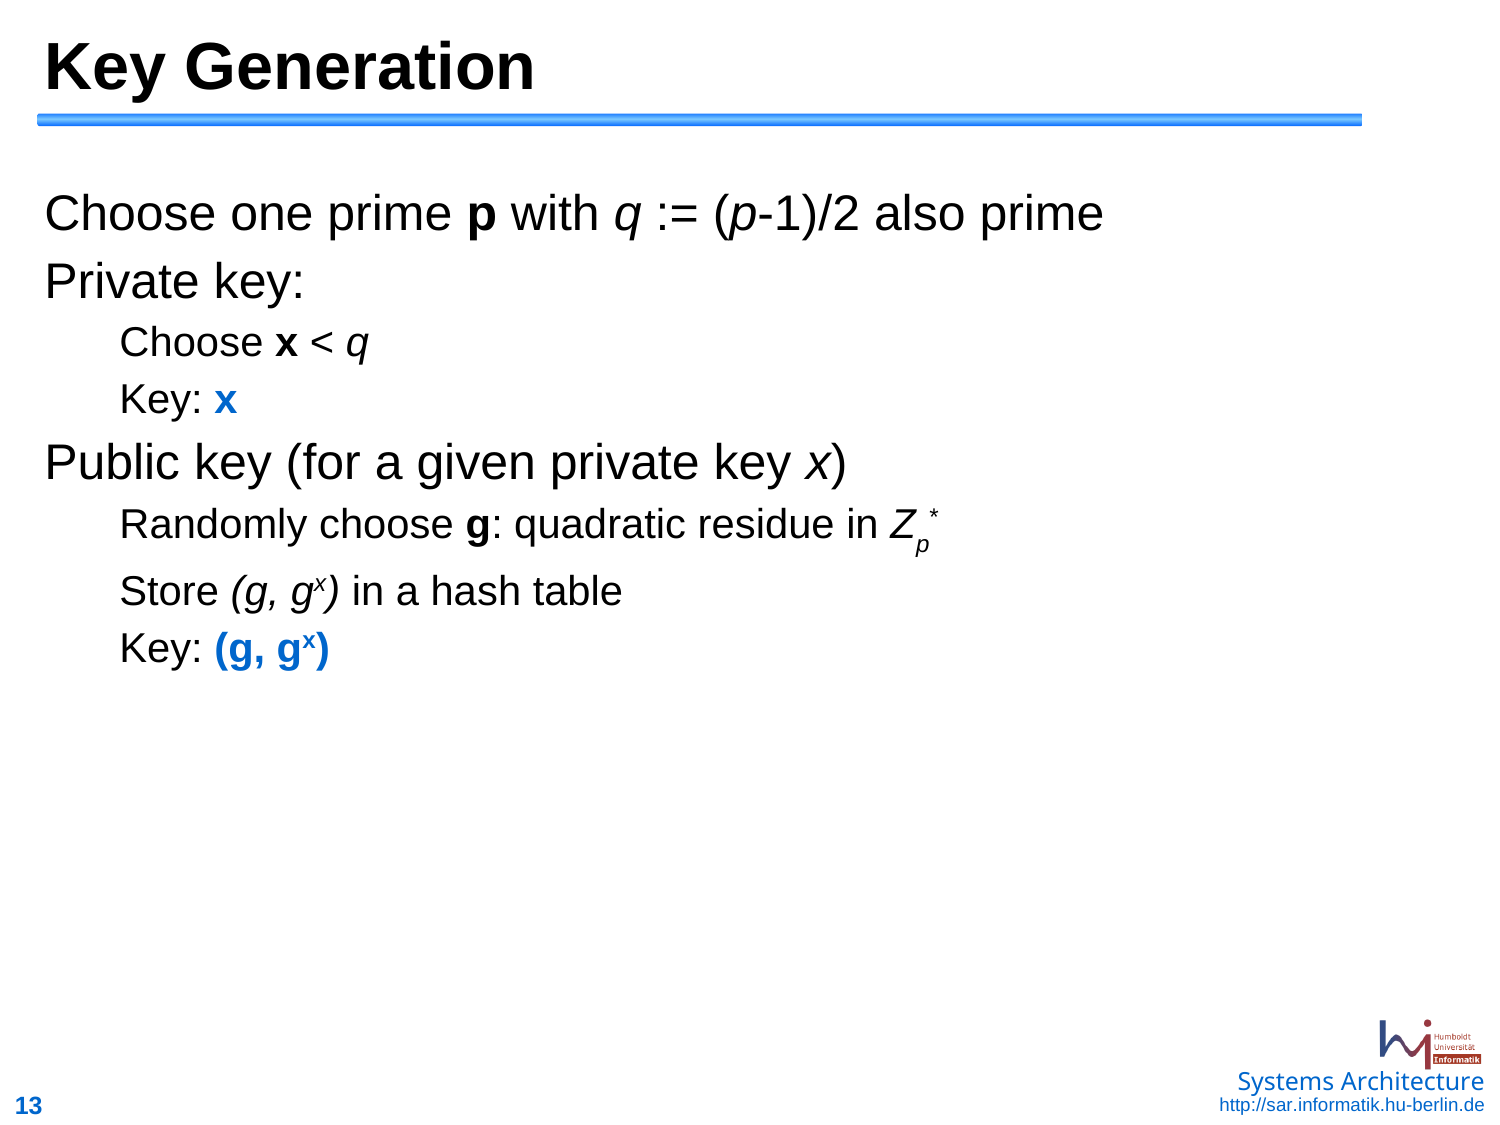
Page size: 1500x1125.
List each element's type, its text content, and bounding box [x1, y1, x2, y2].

picture [1376, 1016, 1483, 1071]
list Choose one prime p with q := (p-1)/2 also prime Private key: Choose x < q Key: x Public key (for a given private key x) Randomly choose g: quadratic residue in Zp* Store (g, gx) in a hash table Key: (g, gx) [29, 177, 1477, 1059]
title Key Generation [29, 20, 1500, 114]
